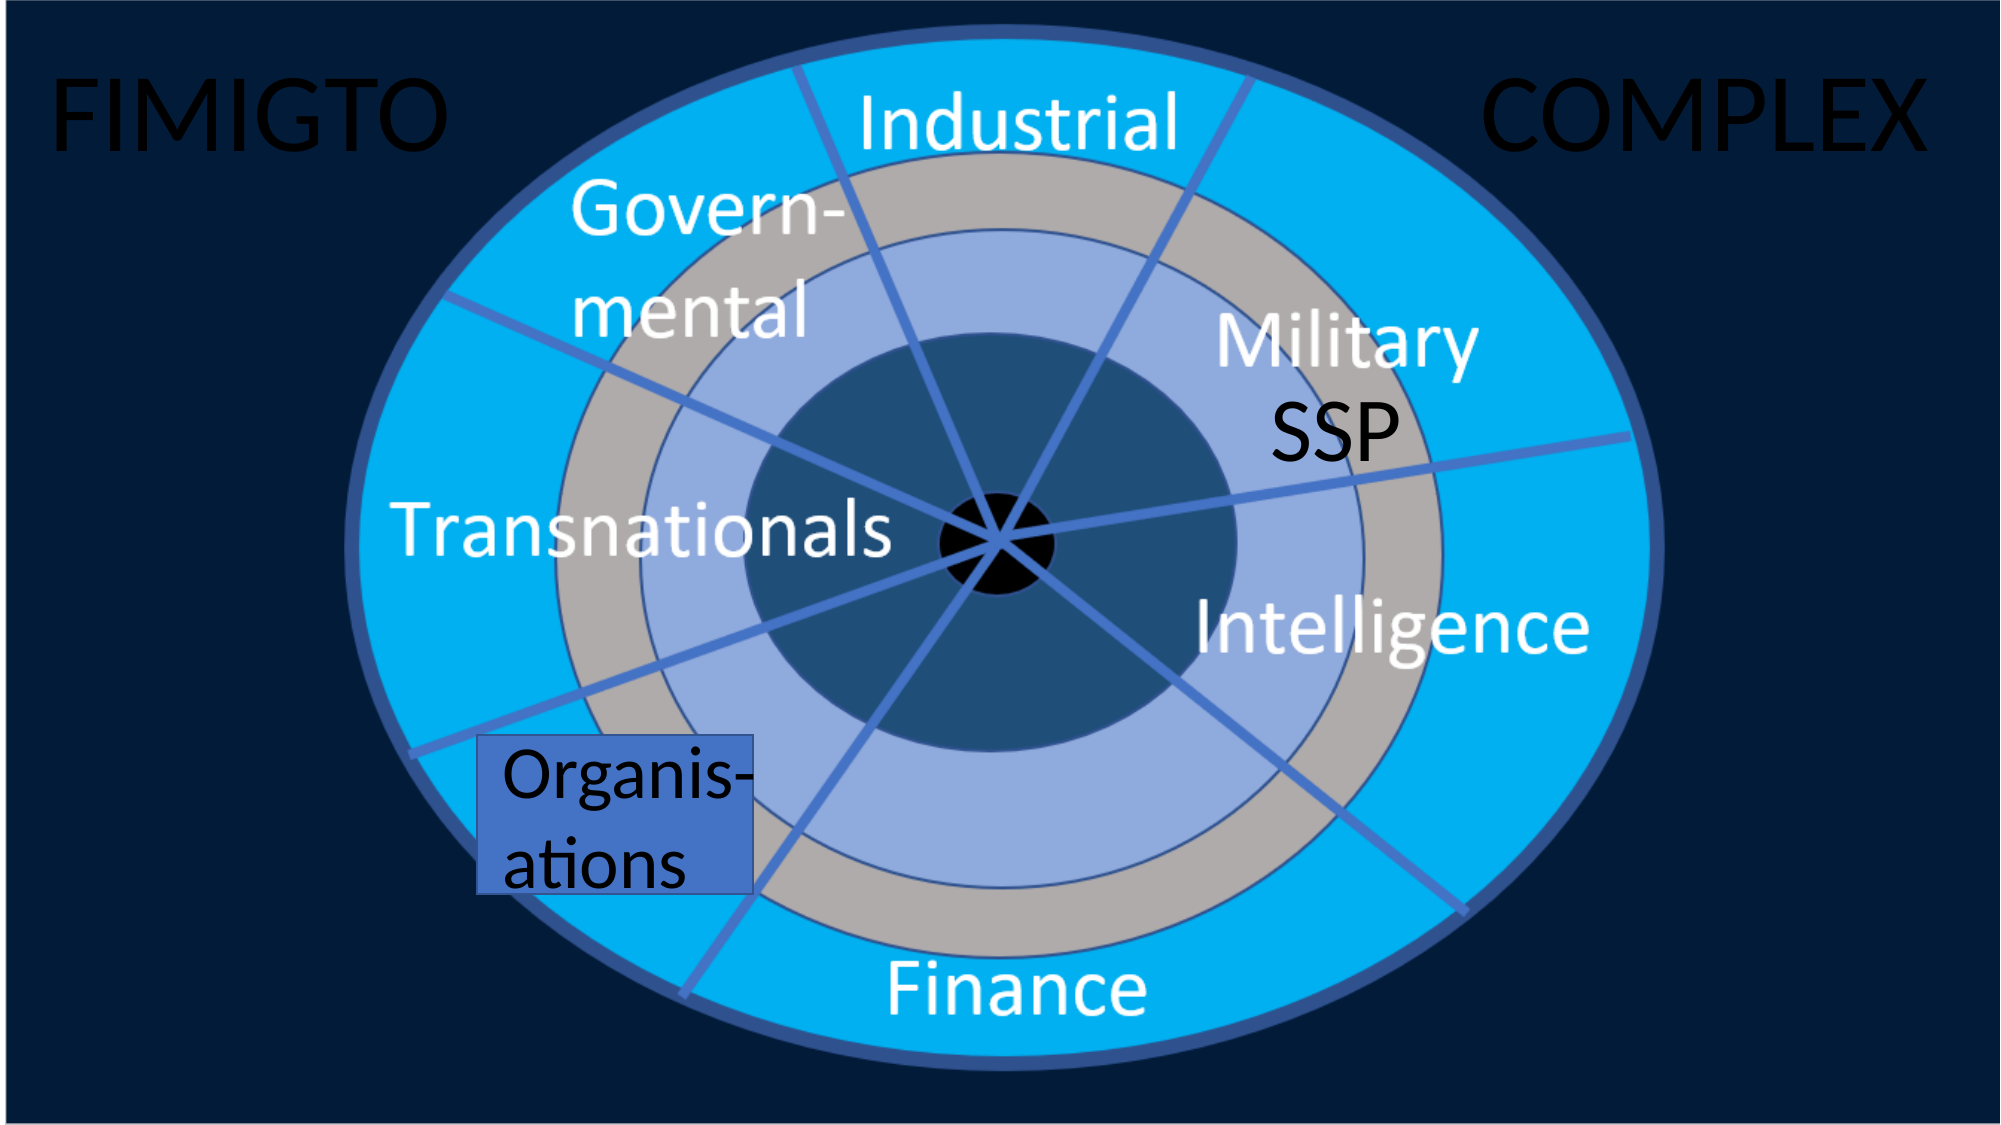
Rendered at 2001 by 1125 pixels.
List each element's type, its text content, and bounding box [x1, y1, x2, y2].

picture [5, 0, 2000, 1125]
text_box Organis- ations [488, 715, 802, 911]
text_box [476, 735, 488, 894]
text_box SSP [1255, 362, 1617, 487]
text_box COMPLEX [1465, 31, 1954, 182]
text_box FIMIGTO [34, 31, 523, 182]
